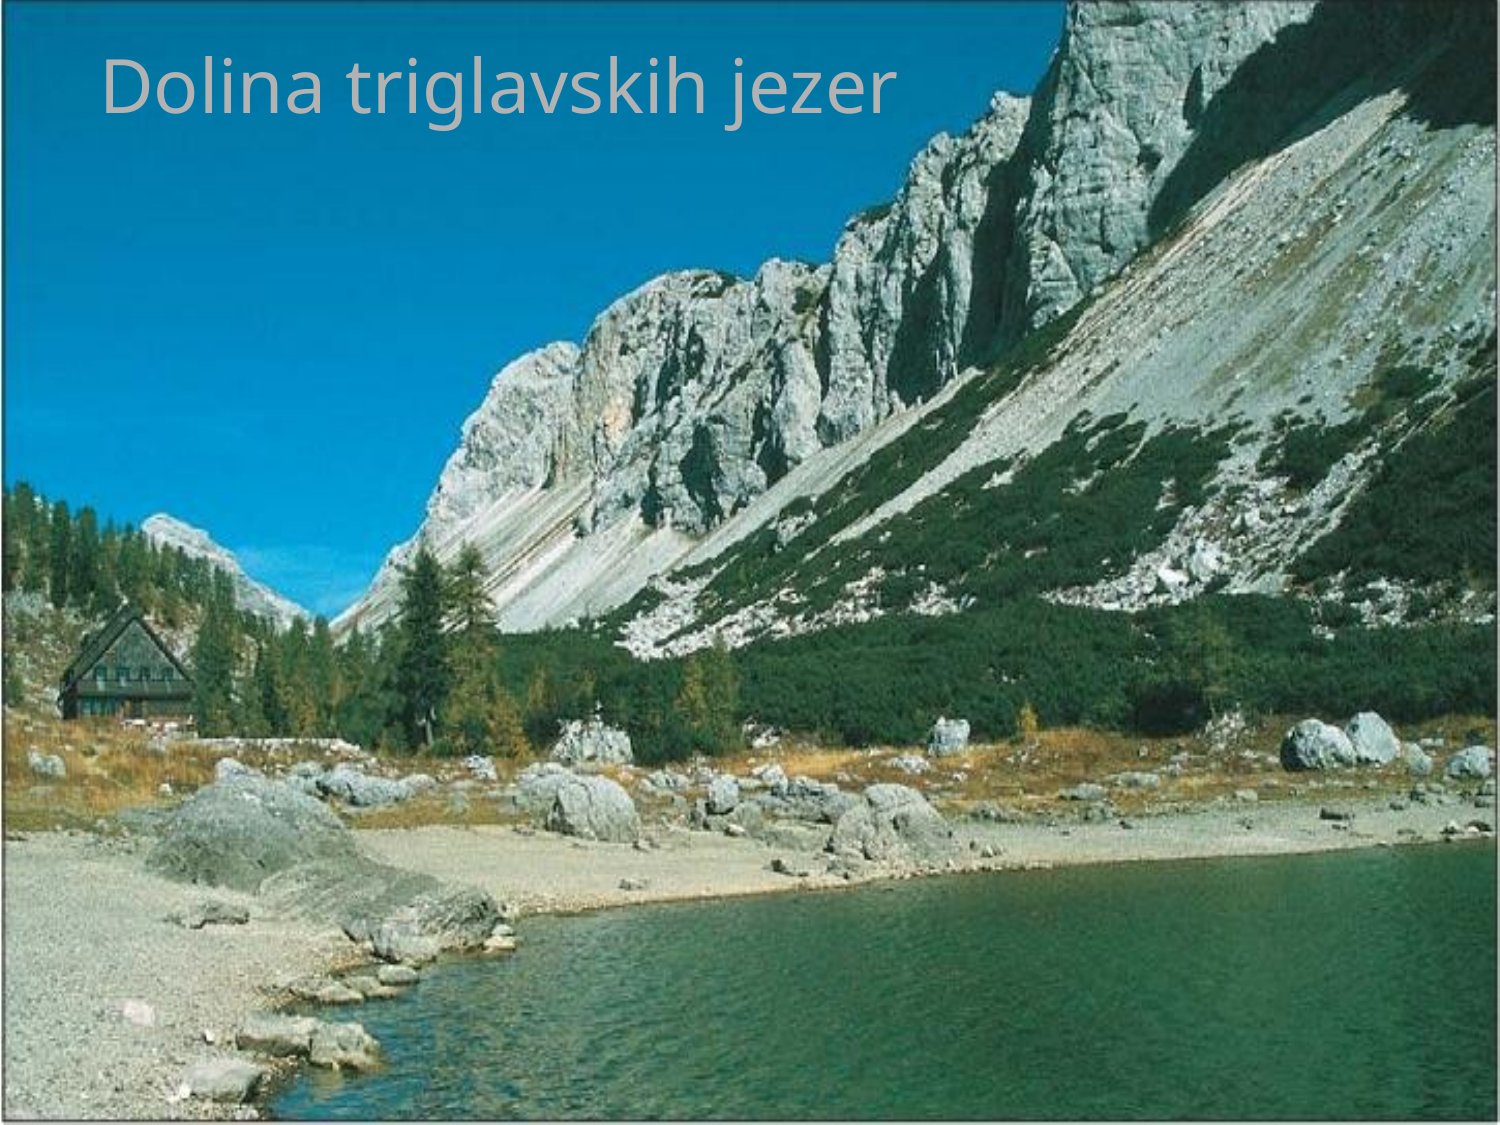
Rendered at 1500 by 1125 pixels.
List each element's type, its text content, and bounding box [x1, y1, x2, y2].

picture [0, 0, 1500, 1125]
text_box Dolina triglavskih jezer [29, 31, 969, 138]
picture [13, 13, 19, 20]
